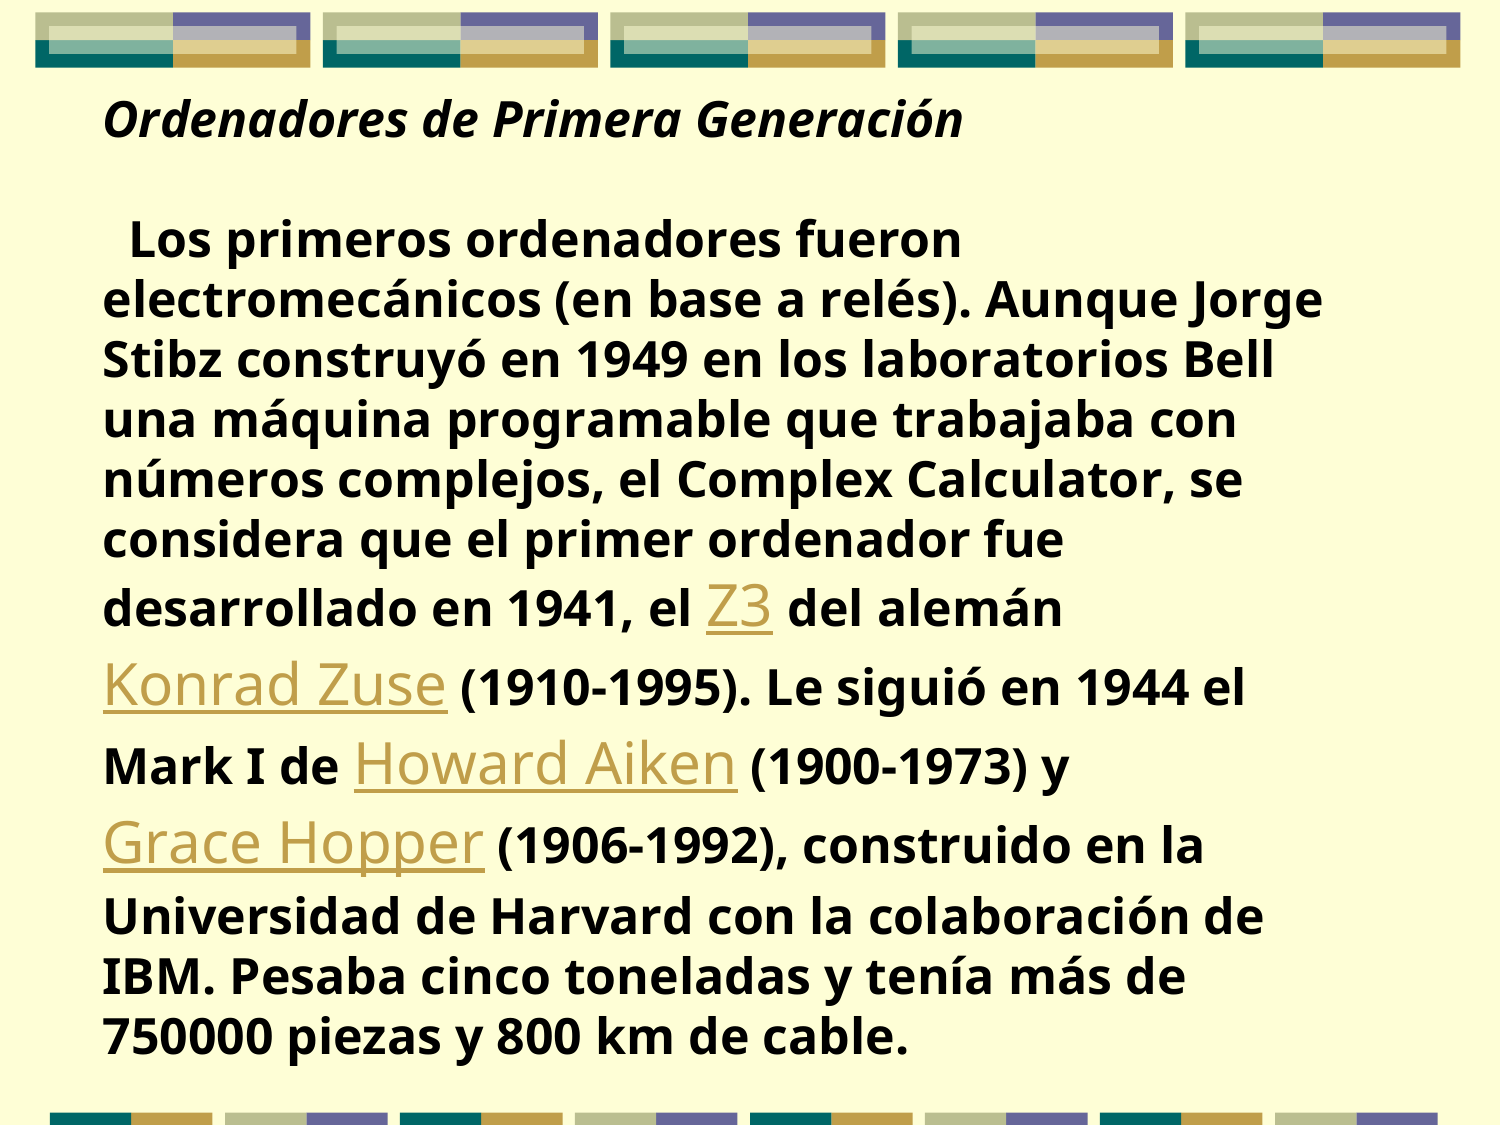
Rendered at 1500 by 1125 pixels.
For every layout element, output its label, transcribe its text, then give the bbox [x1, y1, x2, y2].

title Ordenadores de Primera Generación Los primeros ordenadores fueron electromecánicos (en base a relés). Aunque Jorge Stibz construyó en 1949 en los laboratorios Bell una máquina programable que trabajaba con números complejos, el Complex Calculator, se considera que el primer ordenador fue desarrollado en 1941, el Z3 del alemán Konrad Zuse (1910-1995). Le siguió en 1944 el Mark I de Howard Aiken (1900-1973) y Grace Hopper (1906-1992), construido en la Universidad de Harvard con la colaboración de IBM. Pesaba cinco toneladas y tenía más de 750000 piezas y 800 km de cable. [87, 512, 1363, 700]
